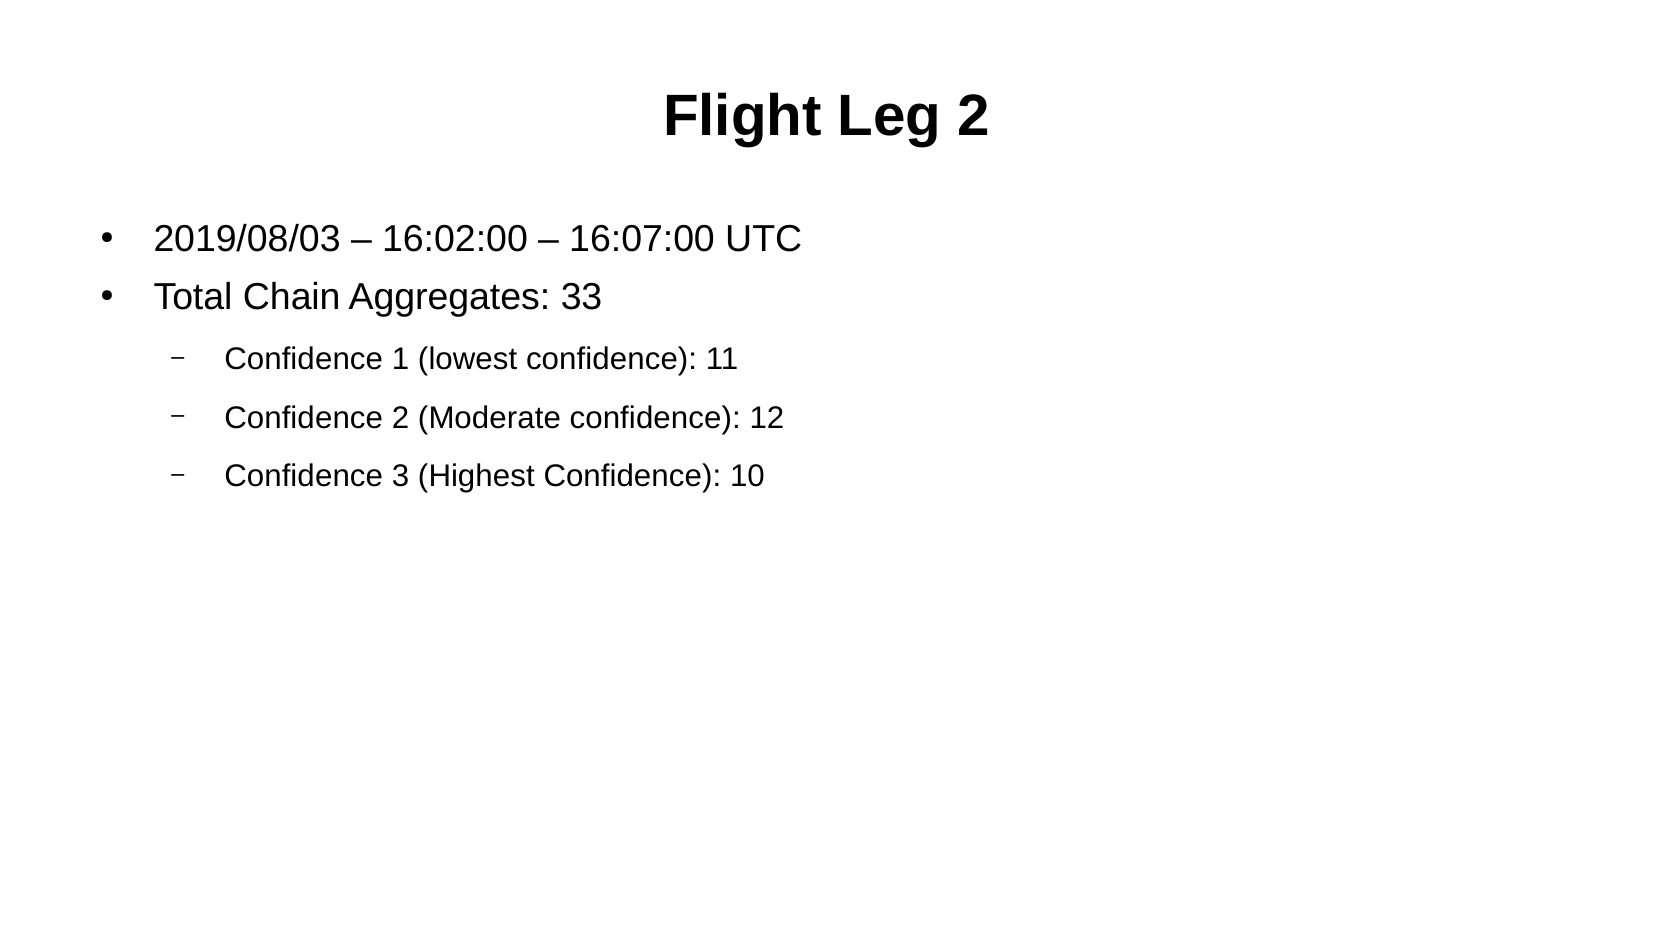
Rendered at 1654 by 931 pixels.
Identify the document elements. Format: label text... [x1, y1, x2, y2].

list 2019/08/03 – 16:02:00 – 16:07:00 UTC Total Chain Aggregates: 33 Confidence 1 (lowest confidence): 11 Confidence 2 (Moderate confidence): 12 Confidence 3 (Highest Confidence): 10 [82, 217, 1571, 758]
title Flight Leg 2 [82, 37, 1571, 193]
